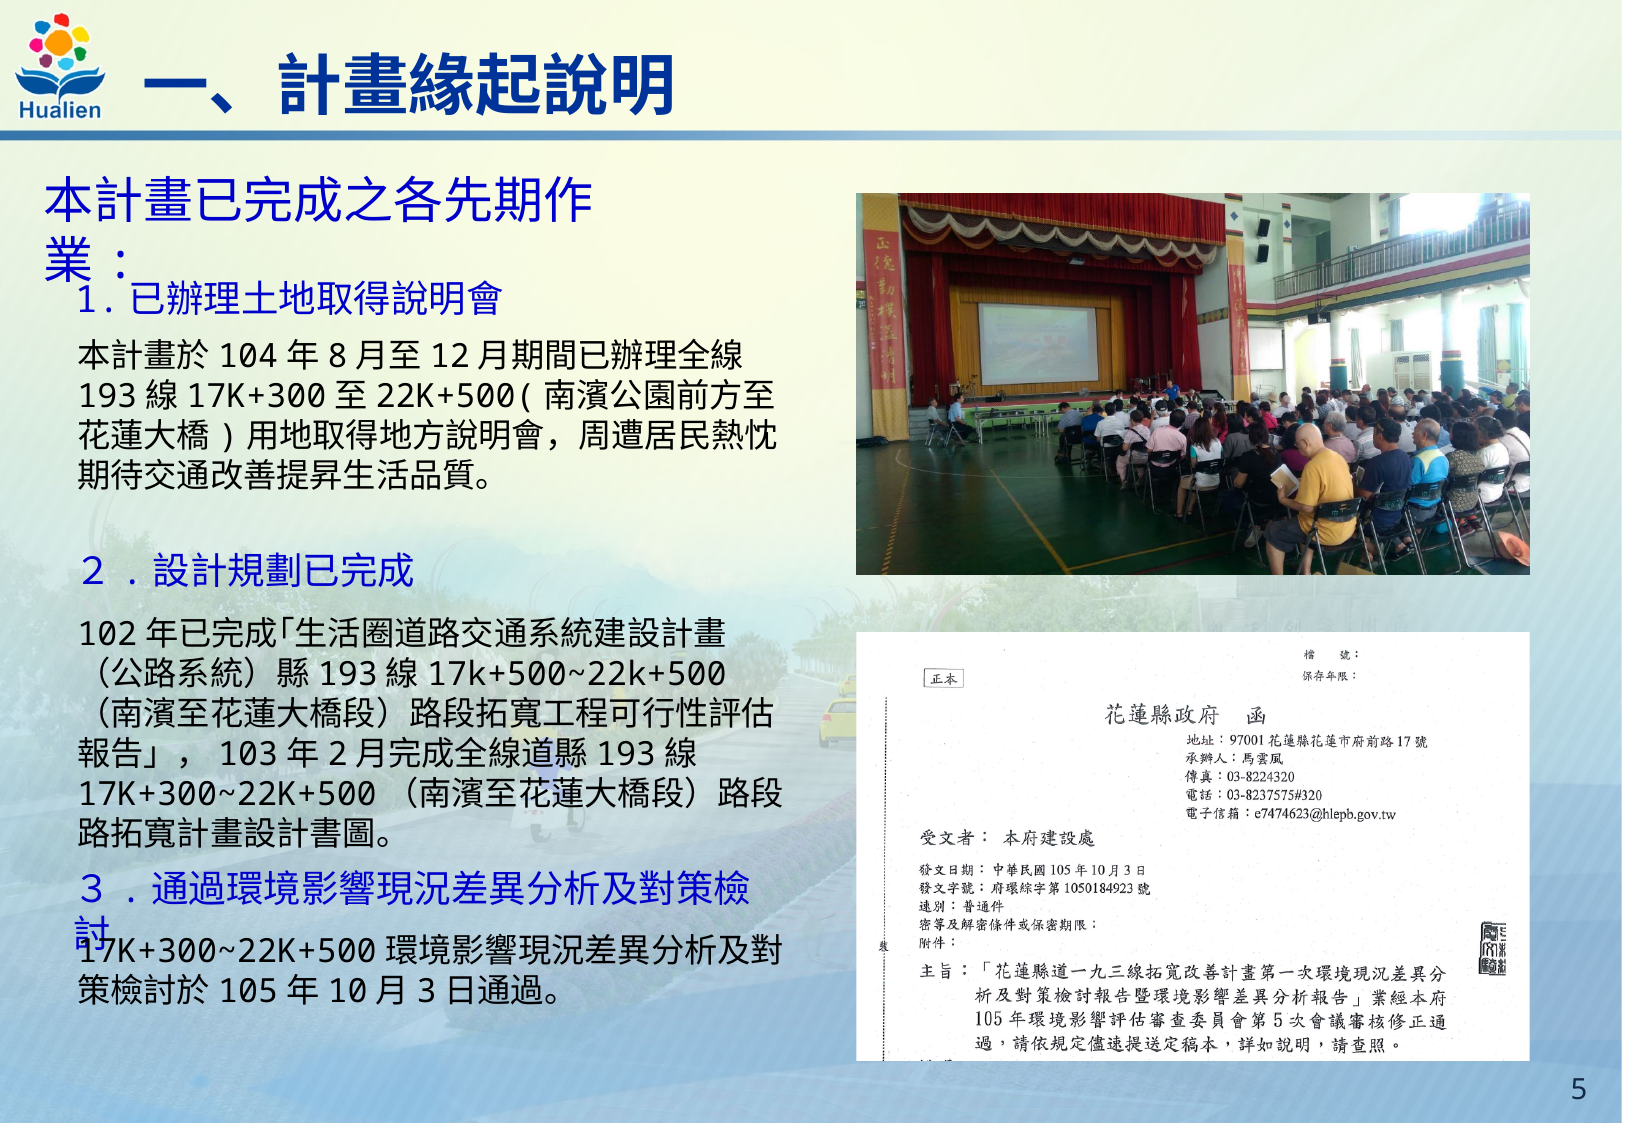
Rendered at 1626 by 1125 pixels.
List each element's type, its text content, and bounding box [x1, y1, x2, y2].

text_box ２.設計規劃已完成 [59, 539, 675, 600]
slide_number <number> [1533, 1063, 1625, 1106]
text_box 102年已完成｢生活圈道路交通系統建設計畫（公路系統）縣193線17k+500~22k+500（南濱至花蓮大橋段）路段拓寬工程可行性評估報告」，103年2月完成全線道縣193線17K+300~22K+500（南濱至花蓮大橋段）路段路拓寬計畫設計書圖。 [62, 605, 801, 860]
text_box ３.通過環境影響現況差異分析及對策檢討 [58, 858, 801, 963]
text_box 17K+300~22K+500環境影響現況差異分析及對策檢討於105年10月3日通過。 [62, 922, 801, 1017]
text_box 1.已辦理土地取得說明會 [60, 267, 519, 327]
text_box 一、計畫緣起說明 [127, 36, 943, 129]
picture [0, 0, 1622, 1123]
text_box 本計畫於104年8月至12月期間已辦理全線193線17K+300至22K+500(南濱公園前方至花蓮大橋)用地取得地方說明會，周遭居民熱忱期待交通改善提昇生活品質。 [62, 326, 801, 502]
text_box 本計畫已完成之各先期作業: [28, 161, 691, 297]
